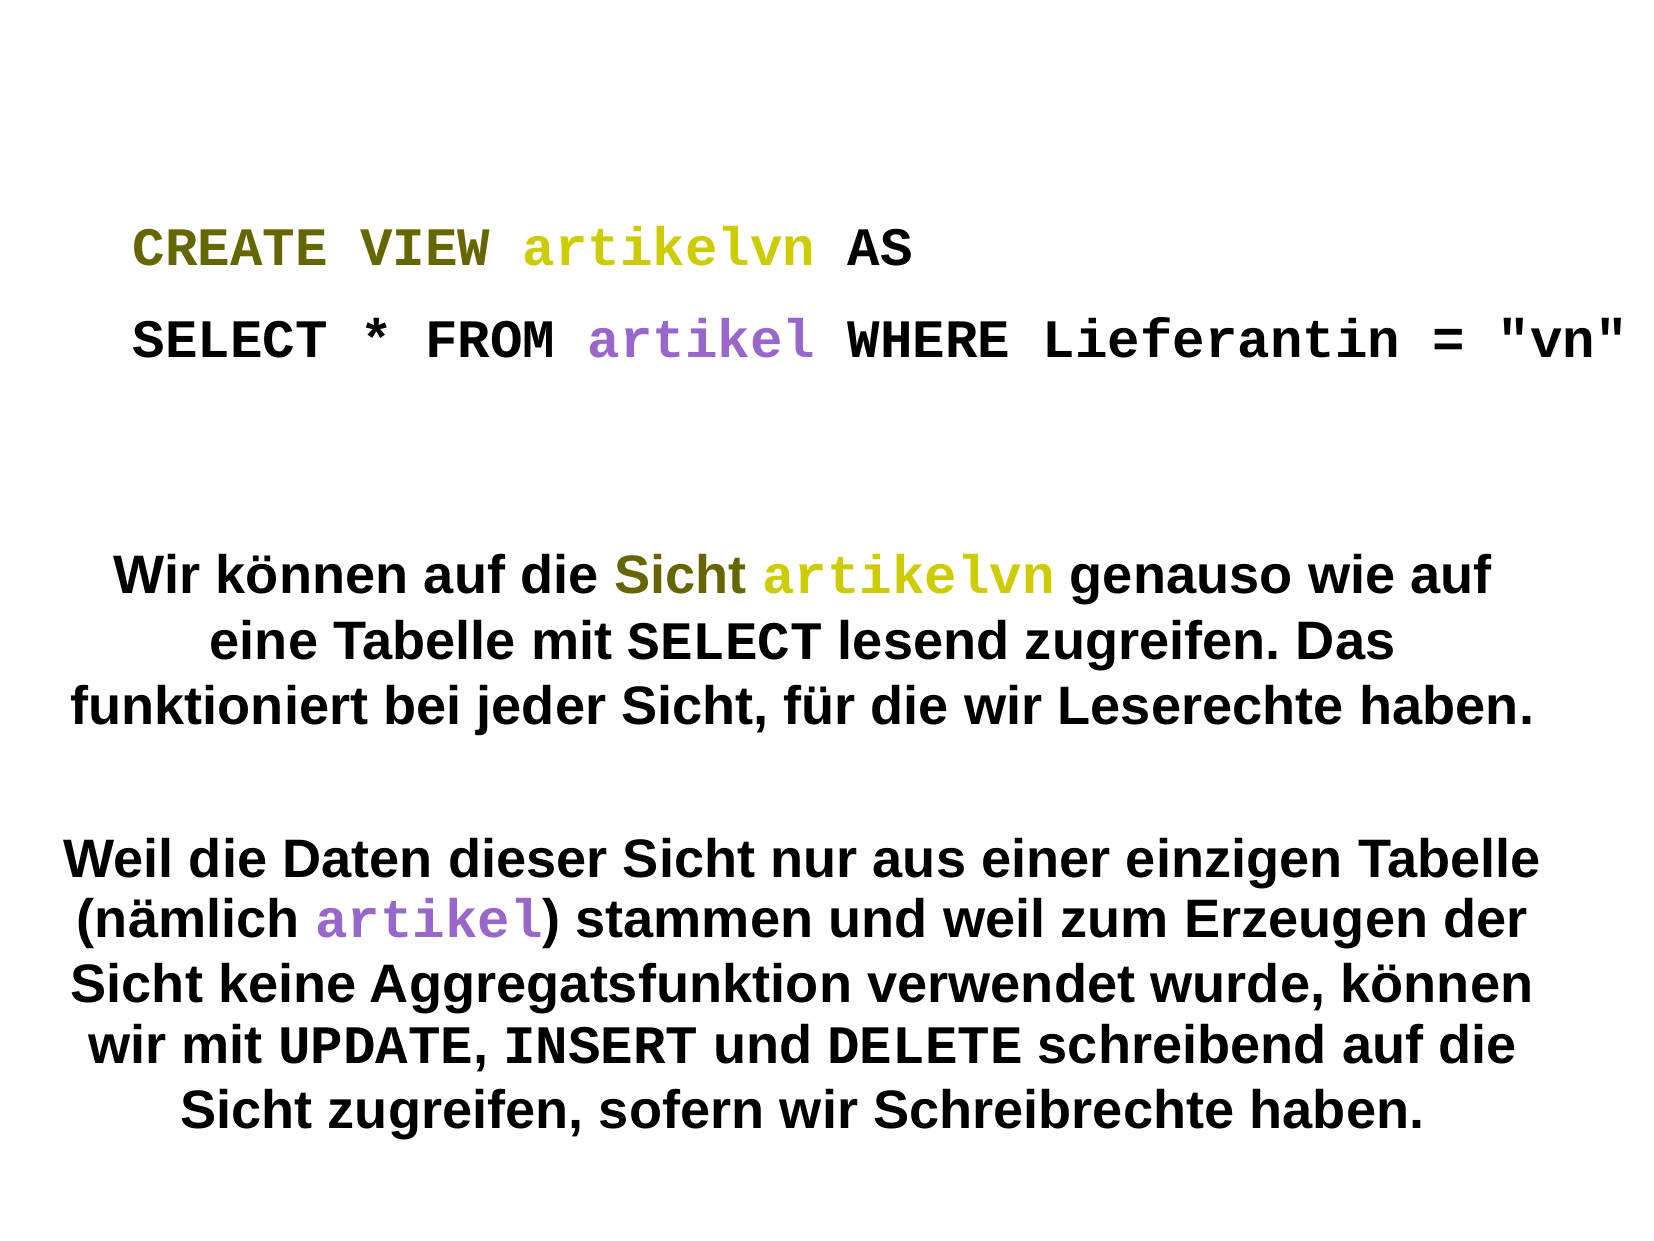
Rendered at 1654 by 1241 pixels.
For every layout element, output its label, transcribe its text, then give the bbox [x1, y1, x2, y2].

text_box CREATE VIEW artikelvn AS SELECT * FROM artikel WHERE Lieferantin = "vn" [118, 212, 1654, 382]
title Weil die Daten dieser Sicht nur aus einer einzigen Tabelle (nämlich artikel) stammen und weil zum Erzeugen der Sicht keine Aggregatsfunktion verwendet wurde, können wir mit UPDATE, INSERT und DELETE schreibend auf die Sicht zugreifen, sofern wir Schreibrechte haben. [59, 824, 1548, 1144]
title Wir können auf die Sicht artikelvn genauso wie auf eine Tabelle mit SELECT lesend zugreifen. Das funktioniert bei jeder Sicht, für die wir Leserechte haben. [59, 542, 1548, 739]
